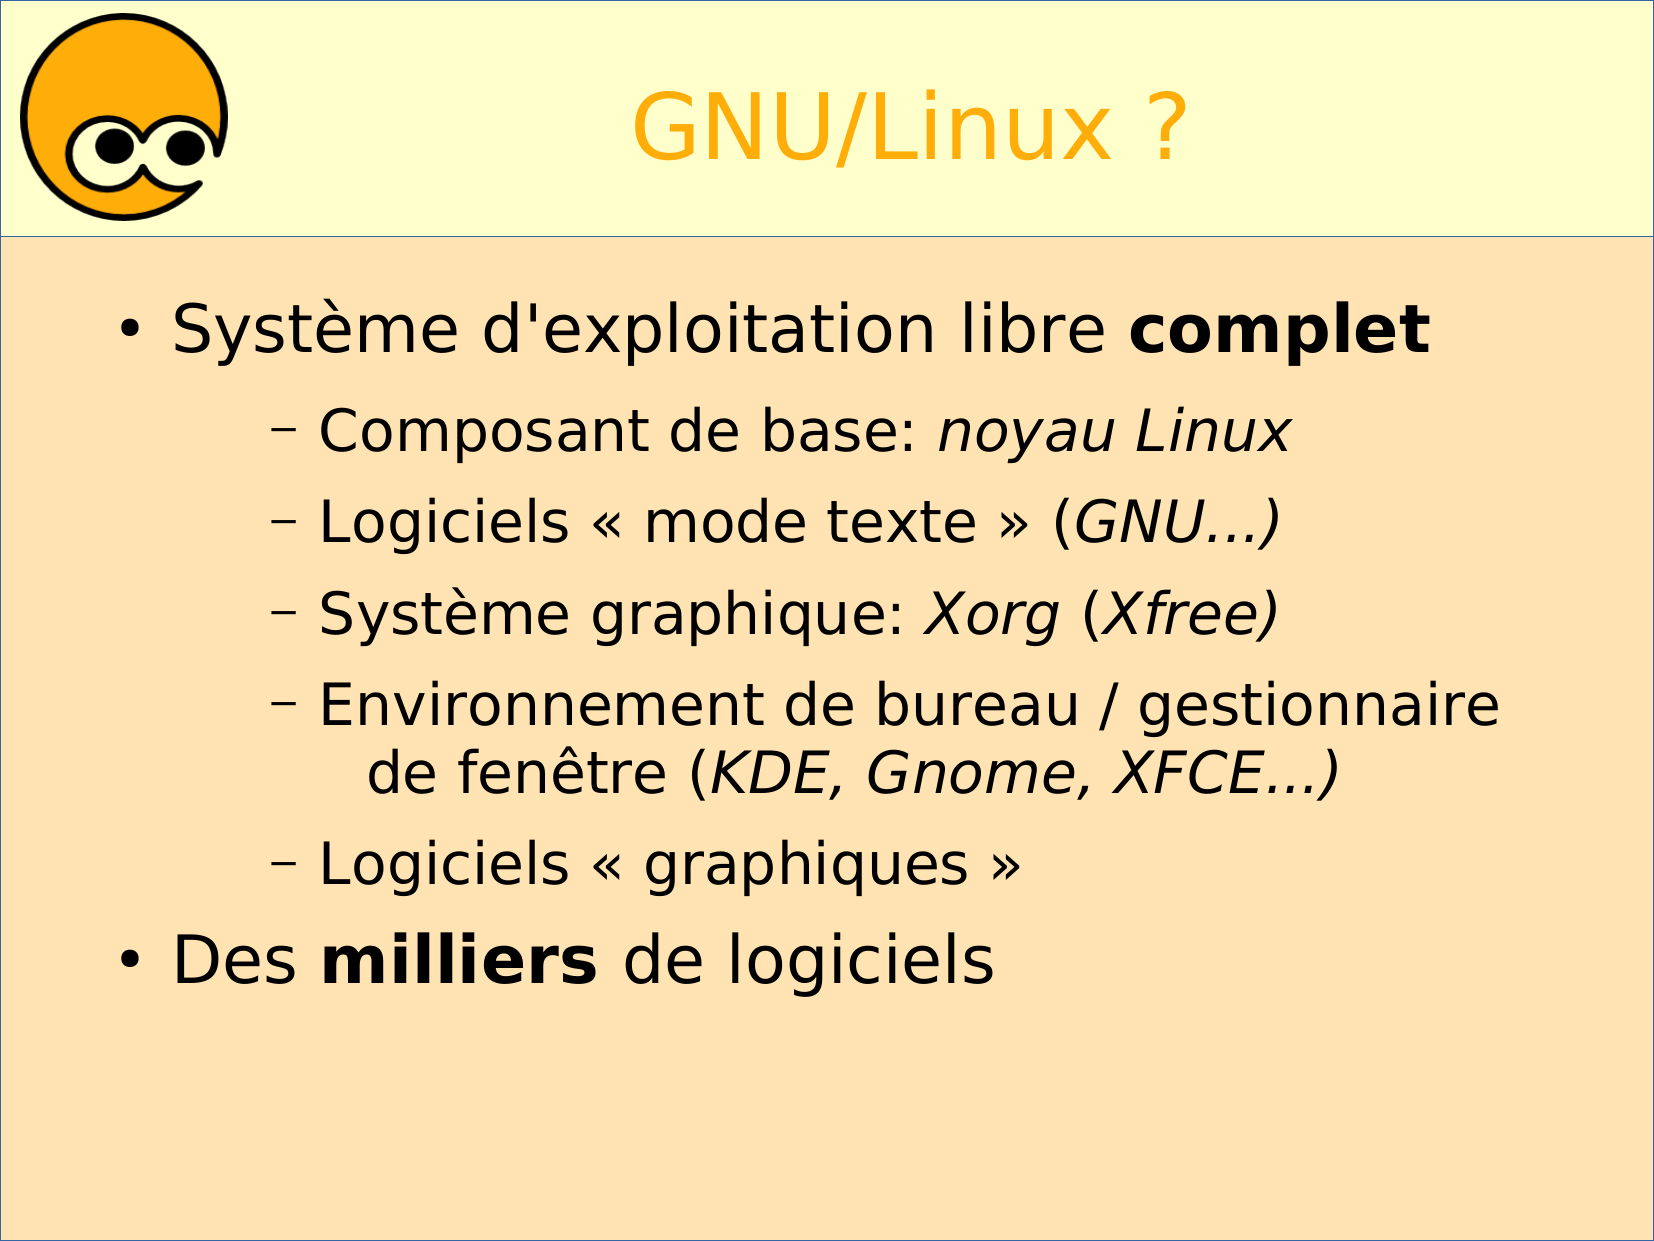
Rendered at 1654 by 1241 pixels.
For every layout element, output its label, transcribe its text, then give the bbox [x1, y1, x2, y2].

title GNU/Linux ? [252, 49, 1571, 207]
picture [20, 13, 228, 221]
list Système d'exploitation libre complet Composant de base: noyau Linux Logiciels « mode texte » (GNU...) Système graphique: Xorg (Xfree) Environnement de bureau / gestionnaire de fenêtre (KDE, Gnome, XFCE...) Logiciels « graphiques » Des milliers de logiciels [82, 290, 1571, 1109]
